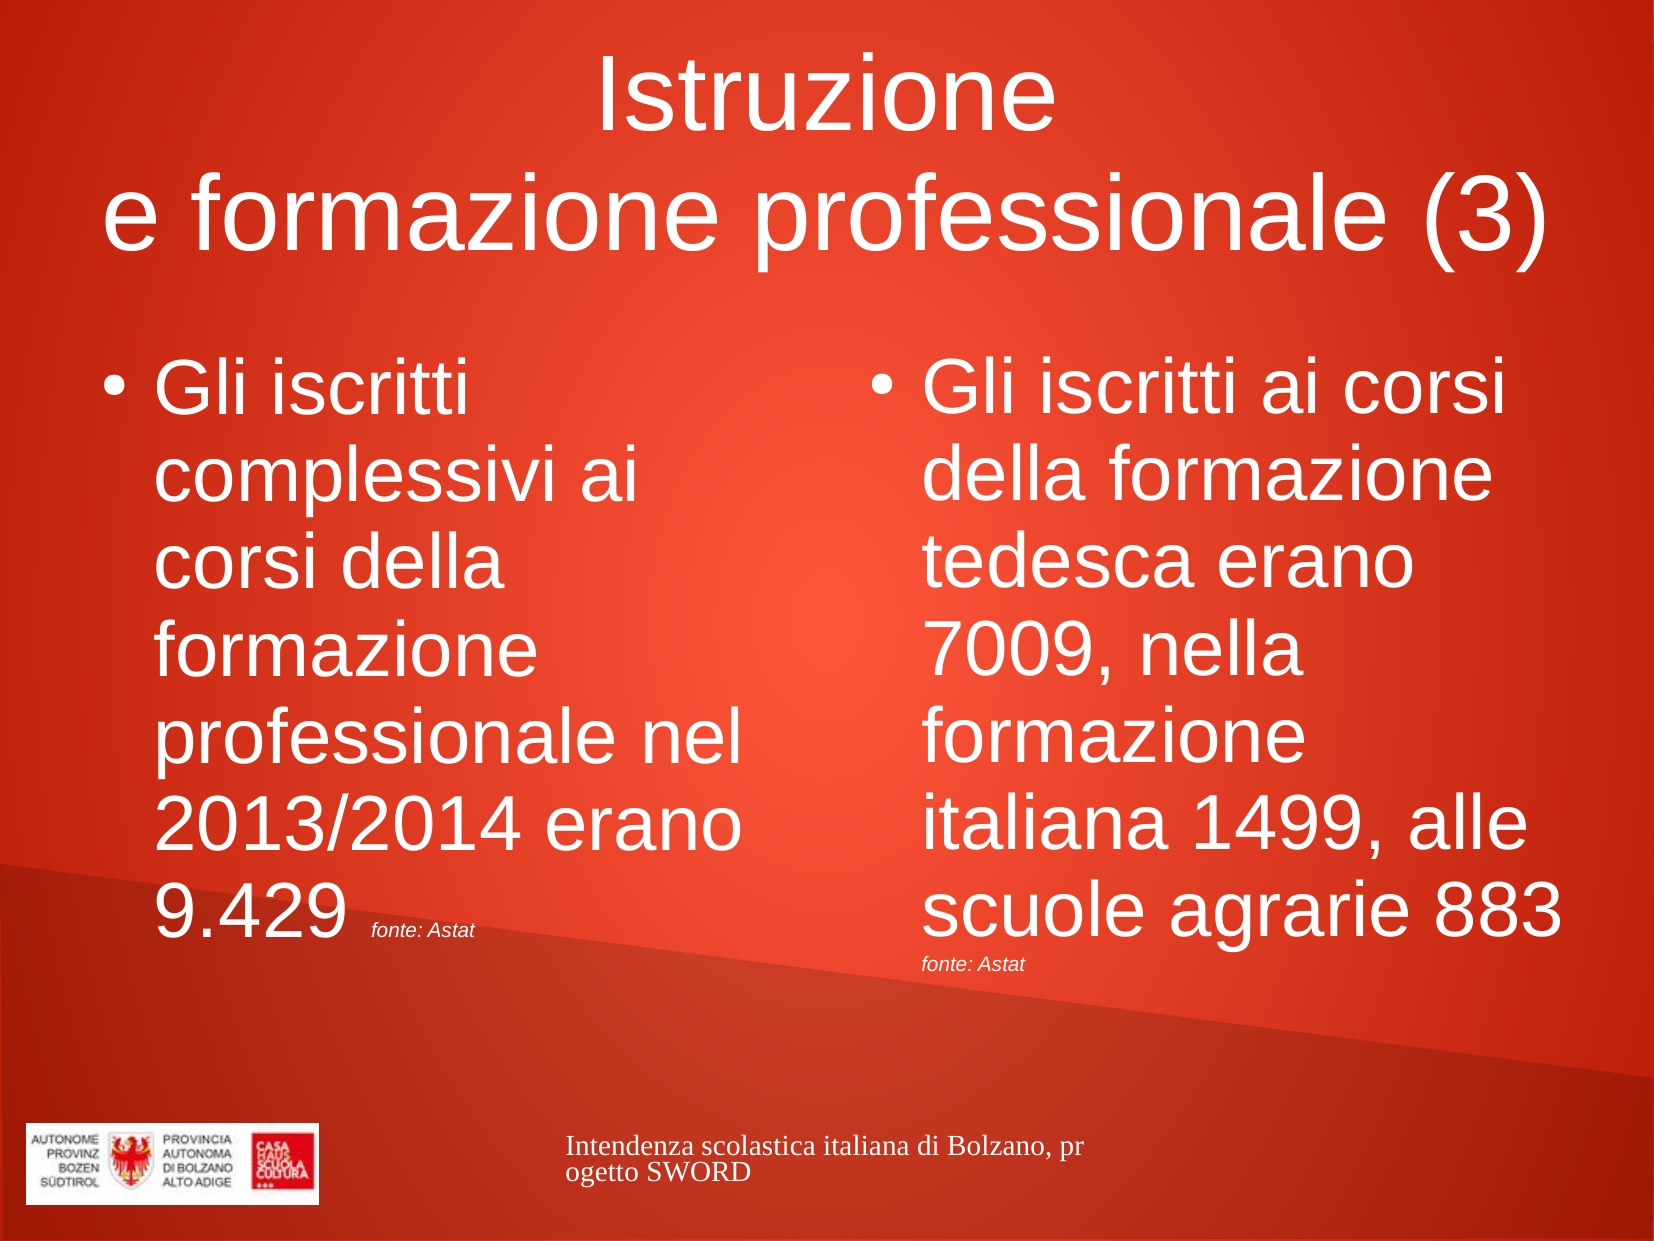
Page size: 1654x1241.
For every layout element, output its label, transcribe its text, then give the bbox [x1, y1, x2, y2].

list Gli iscritti ai corsi della formazione tedesca erano 7009, nella formazione italiana 1499, alle scuole agrarie 883 fonte: Astat [850, 342, 1577, 1062]
picture [26, 1123, 319, 1205]
title Istruzione e formazione professionale (3) [82, 32, 1571, 273]
list Gli iscritti complessivi ai corsi della formazione professionale nel 2013/2014 erano 9.429 fonte: Astat [82, 343, 809, 1063]
